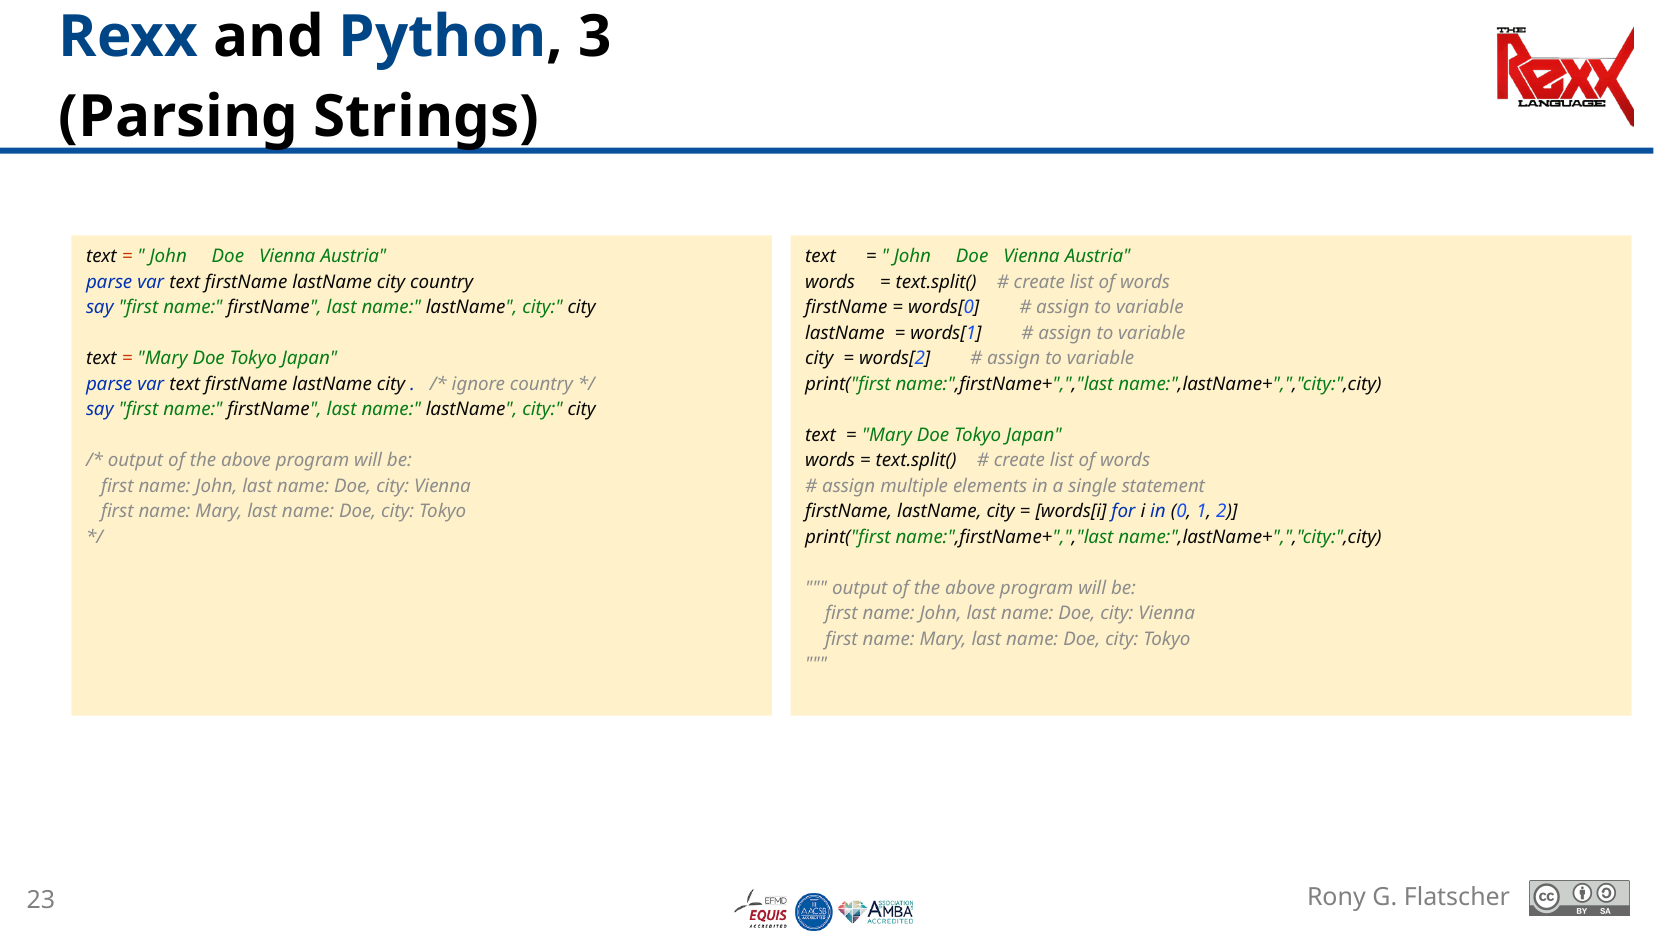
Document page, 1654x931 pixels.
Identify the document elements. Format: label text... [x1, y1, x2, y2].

picture [1492, 18, 1634, 137]
text_box text = " John Doe Vienna Austria" words = text.split() # create list of words firstName = words[0] # assign to variable lastName = words[1] # assign to variable city = words[2] # assign to variable print("first name:",firstName+",","last name:",lastName+",","city:",city) text = "Mary Doe Tokyo Japan" words = text.split() # create list of words # assign multiple elements in a single statement firstName, lastName, city = [words[i] for i in (0, 1, 2)] print("first name:",firstName+",","last name:",lastName+",","city:",city) """ output of the above program will be: first name: John, last name: Doe, city: Vienna first name: Mary, last name: Doe, city: Tokyo """ [790, 235, 1632, 716]
picture [734, 889, 913, 931]
text_box text = " John Doe Vienna Austria" parse var text firstName lastName city country say "first name:" firstName", last name:" lastName", city:" city text = "Mary Doe Tokyo Japan" parse var text firstName lastName city . /* ignore country */ say "first name:" firstName", last name:" lastName", city:" city /* output of the above program will be: first name: John, last name: Doe, city: Vienna first name: Mary, last name: Doe, city: Tokyo */ [71, 235, 772, 716]
title Rexx and Python, 3 (Parsing Strings) [0, 0, 1654, 150]
